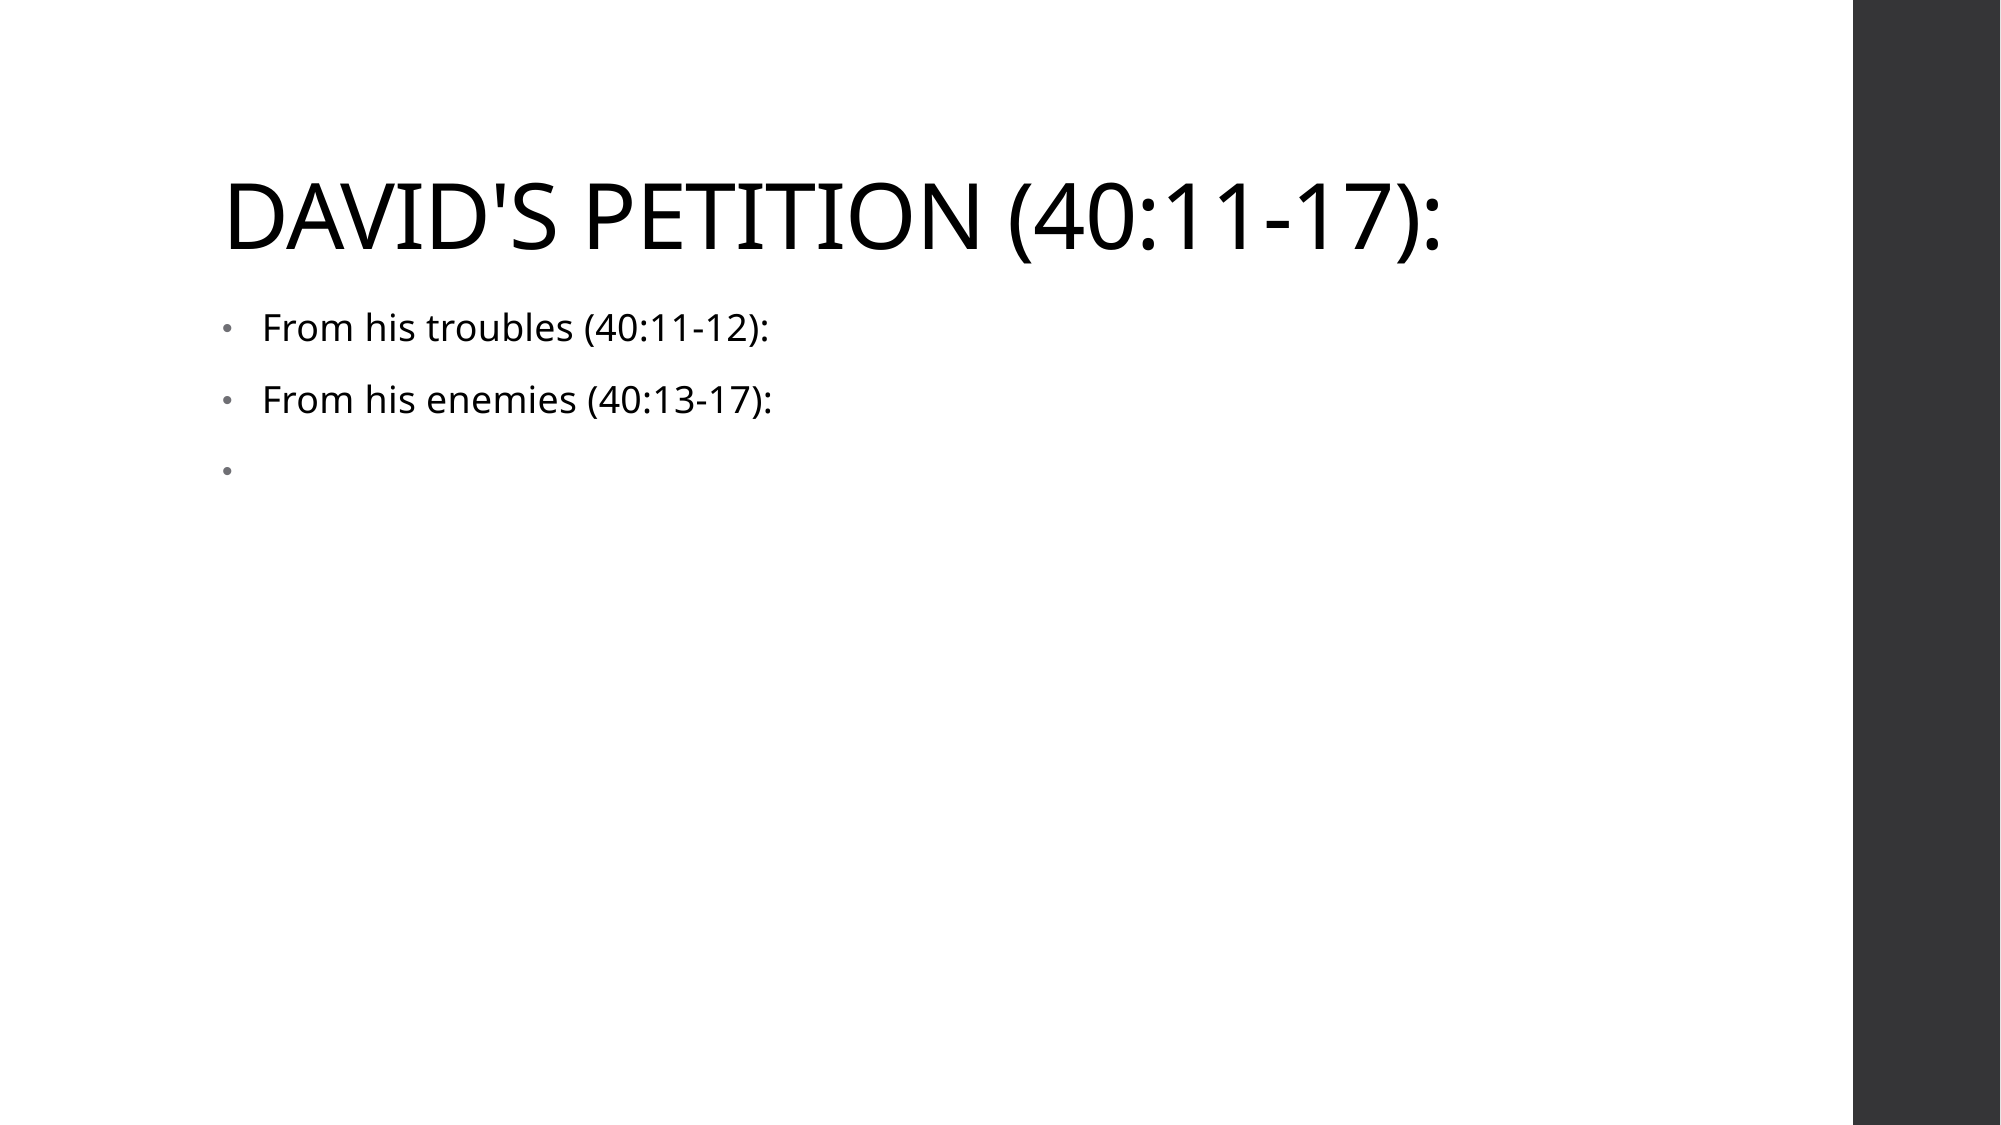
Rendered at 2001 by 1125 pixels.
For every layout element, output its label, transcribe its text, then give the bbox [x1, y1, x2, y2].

list From his troubles (40:11-12): From his enemies (40:13-17): [206, 299, 1617, 1014]
title DAVID'S PETITION (40:11-17): [206, 60, 1797, 278]
